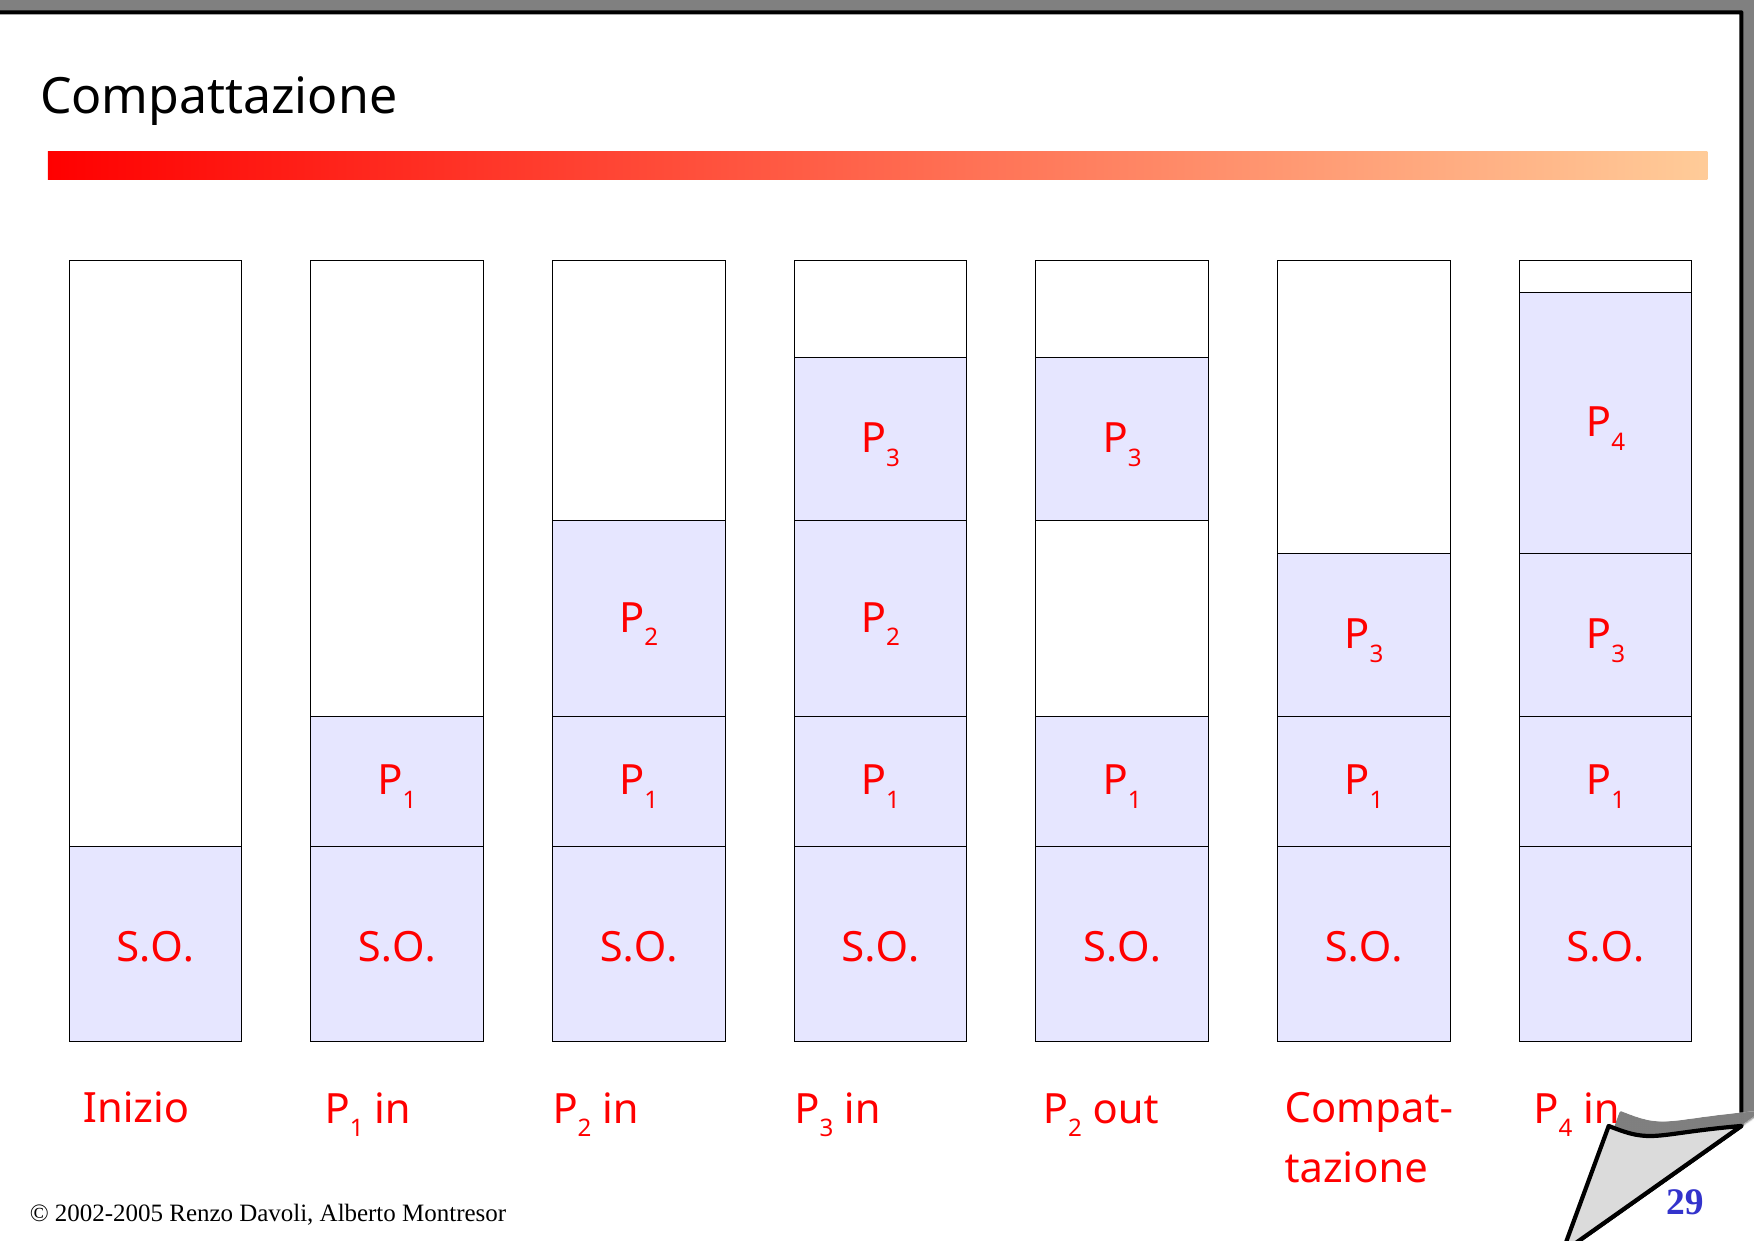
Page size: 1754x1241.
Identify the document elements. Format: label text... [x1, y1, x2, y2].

title Compattazione [40, 49, 1714, 144]
text_box [1035, 521, 1209, 716]
text_box Inizio [82, 1074, 215, 1139]
text_box Compat- tazione [1284, 1075, 1473, 1207]
text_box P1 [1519, 717, 1692, 847]
text_box MMU [750, 152, 754, 179]
text_box P3 [1277, 553, 1451, 717]
text_box P1 [1035, 716, 1209, 847]
text_box P2 out [1042, 1075, 1175, 1149]
text_box [69, 260, 242, 846]
text_box [1277, 260, 1451, 553]
text_box P1 [310, 716, 484, 847]
text_box P2 [794, 521, 967, 717]
text_box P1 [552, 717, 726, 847]
text_box P3 [1035, 357, 1209, 521]
text_box P4 in [1533, 1075, 1666, 1149]
text_box P2 [552, 520, 726, 717]
text_box [552, 260, 726, 520]
text_box [794, 260, 967, 357]
text_box P1 in [324, 1075, 417, 1149]
text_box P1 [1277, 717, 1451, 847]
text_box [1035, 260, 1209, 357]
text_box S.O. [69, 846, 242, 1042]
text_box [310, 260, 484, 716]
text_box P1 [794, 717, 967, 847]
text_box S.O. [310, 847, 484, 1042]
text_box [1519, 260, 1692, 292]
text_box P2 in [552, 1075, 650, 1149]
text_box S.O. [552, 847, 726, 1042]
text_box S.O. [1277, 847, 1451, 1042]
text_box S.O. [1519, 847, 1692, 1042]
text_box P4 [1519, 292, 1692, 554]
text_box P3 [1519, 554, 1692, 717]
text_box P3 in [794, 1075, 891, 1149]
text_box S.O. [1035, 847, 1209, 1042]
text_box S.O. [794, 847, 967, 1042]
text_box P3 [794, 357, 967, 521]
